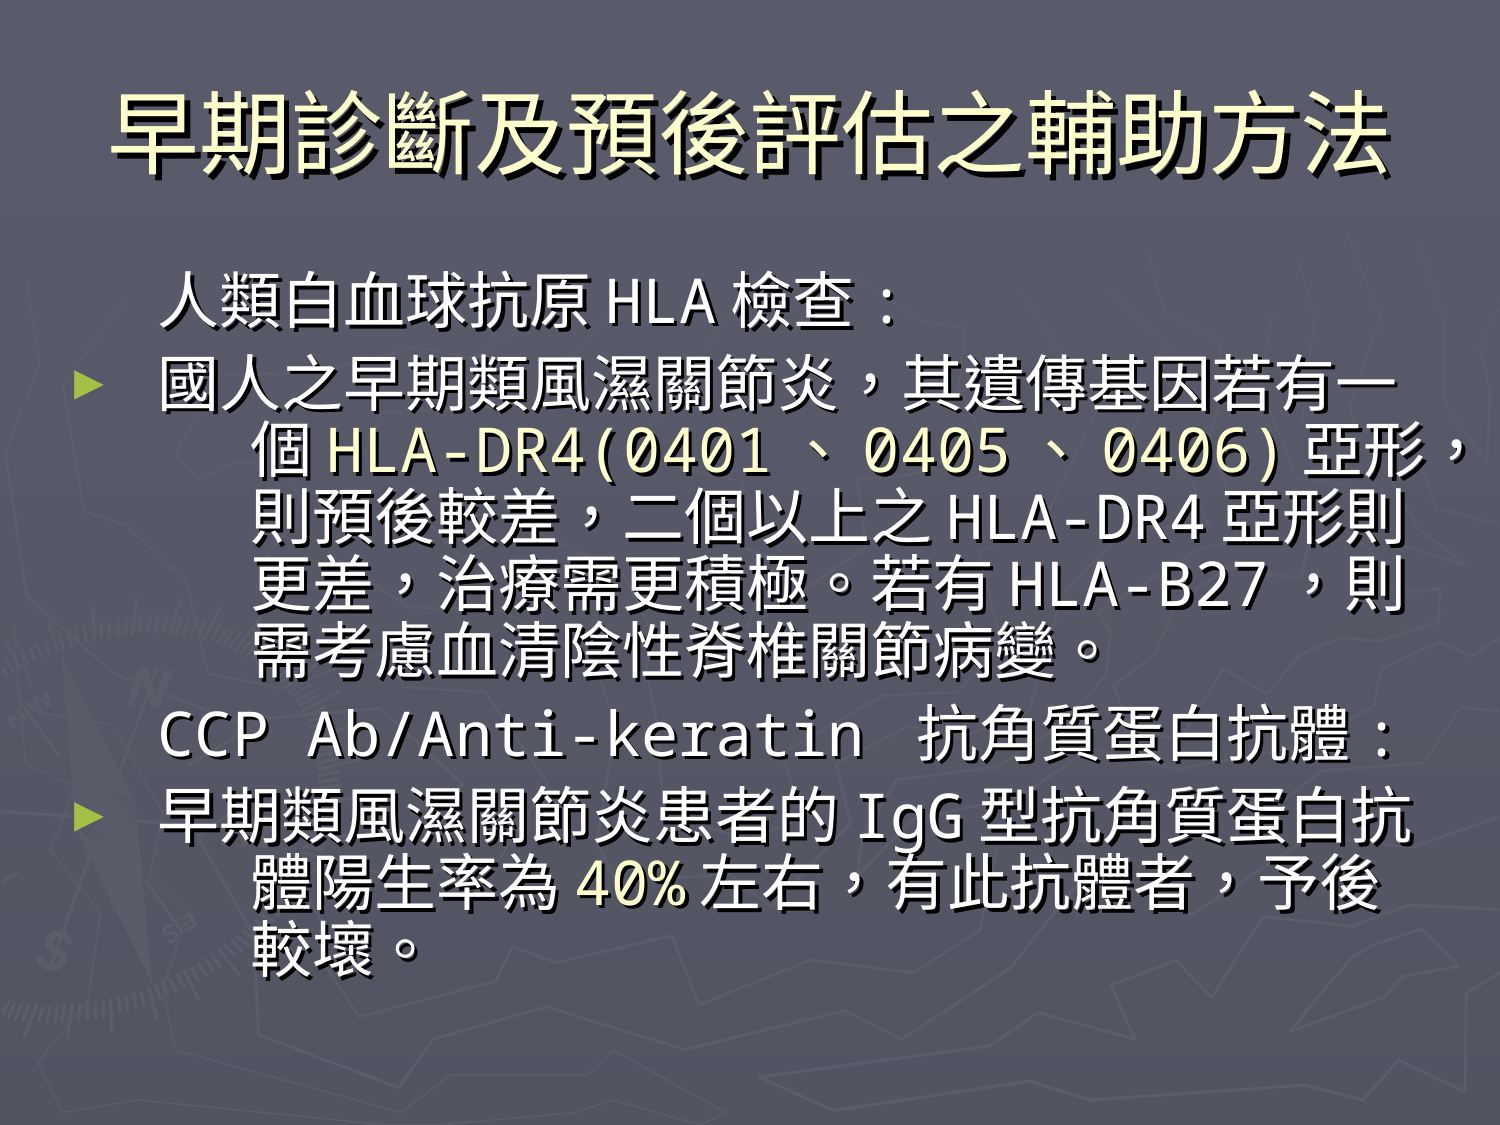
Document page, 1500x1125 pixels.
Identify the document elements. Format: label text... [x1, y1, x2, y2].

title 早期診斷及預後評估之輔助方法 [49, 37, 1451, 225]
list 人類白血球抗原HLA檢查: 國人之早期類風濕關節炎，其遺傳基因若有一個HLA-DR4(0401、0405、0406)亞形，則預後較差，二個以上之HLA-DR4亞形則更差，治療需更積極。若有HLA-B27，則需考慮血清陰性脊椎關節病變。 CCP Ab/Anti-keratin 抗角質蛋白抗體: 早期類風濕關節炎患者的IgG型抗角質蛋白抗體陽生率為40%左右，有此抗體者，予後較壞。 [49, 262, 1451, 1001]
